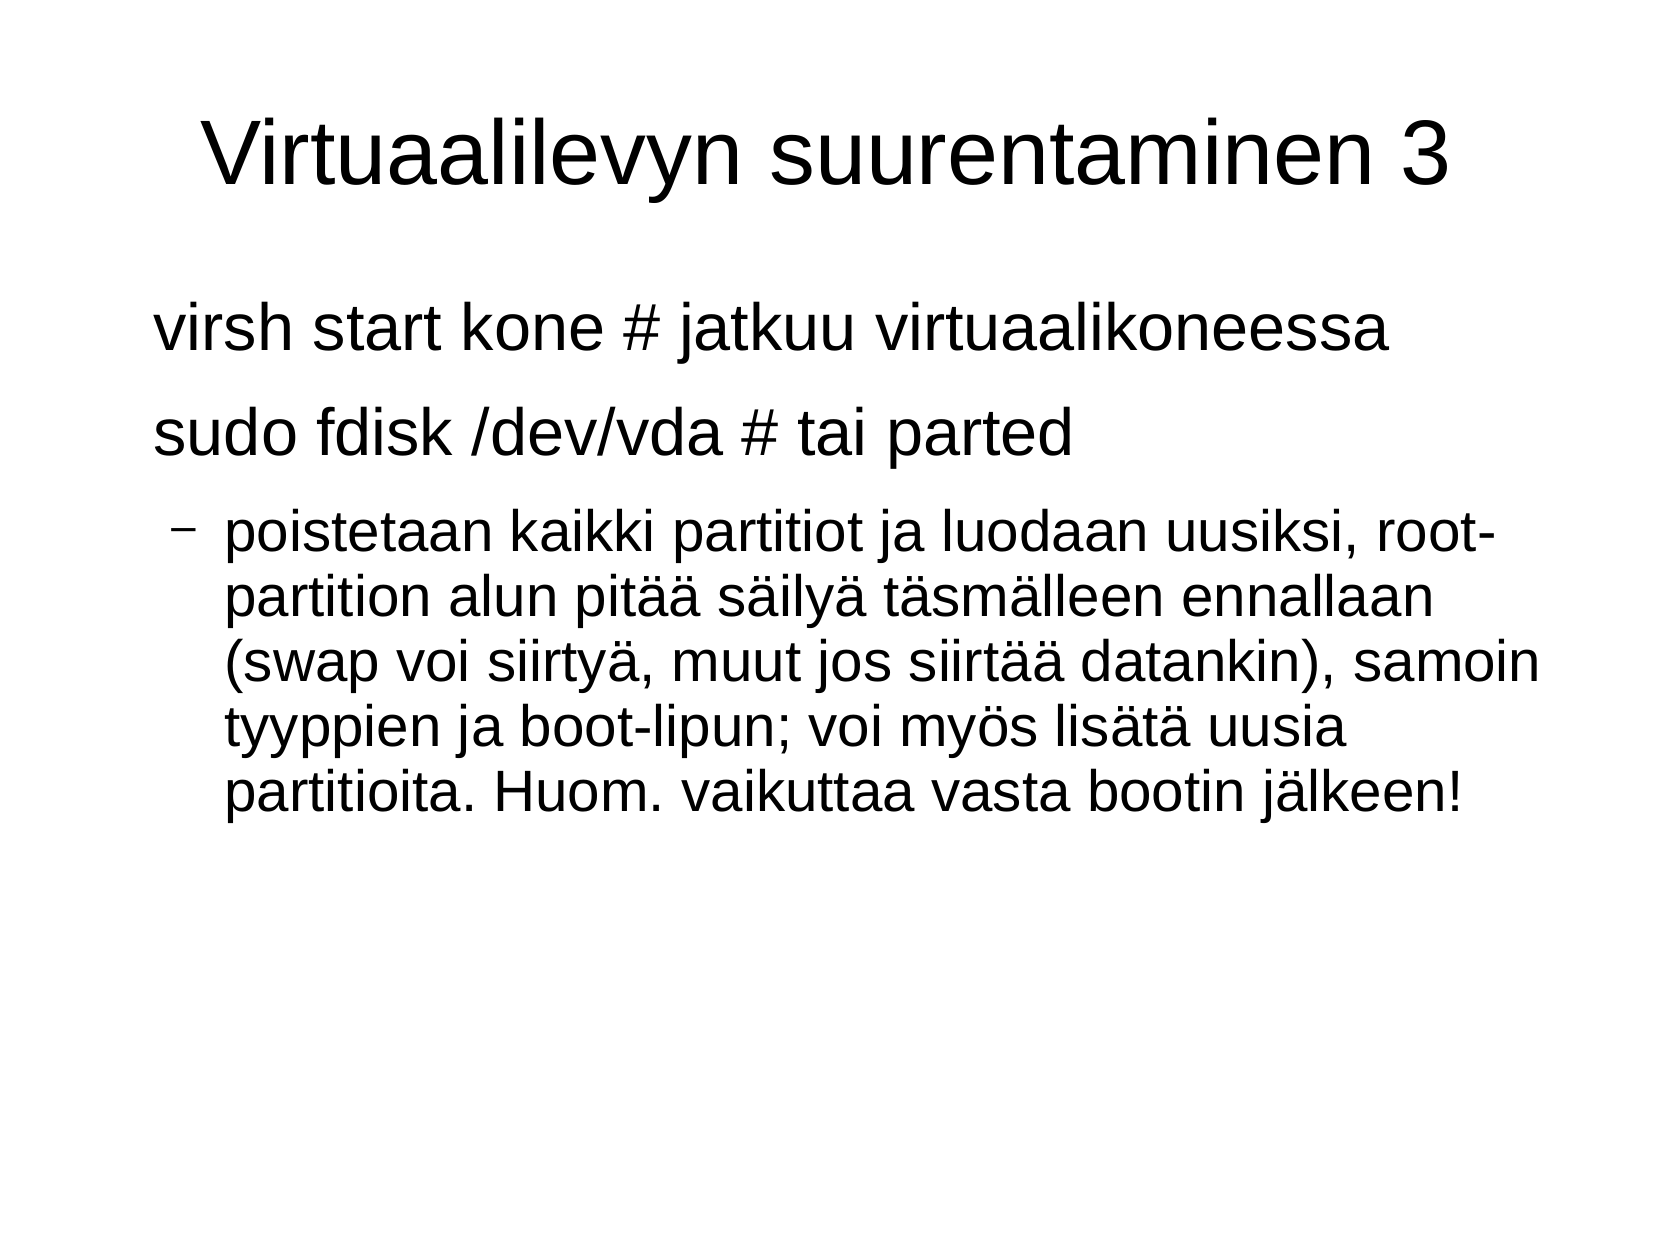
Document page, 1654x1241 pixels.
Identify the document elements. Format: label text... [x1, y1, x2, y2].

list virsh start kone # jatkuu virtuaalikoneessa sudo fdisk /dev/vda # tai parted poistetaan kaikki partitiot ja luodaan uusiksi, root-partition alun pitää säilyä täsmälleen ennallaan (swap voi siirtyä, muut jos siirtää datankin), samoin tyyppien ja boot-lipun; voi myös lisätä uusia partitioita. Huom. vaikuttaa vasta bootin jälkeen! [82, 290, 1571, 1010]
title Virtuaalilevyn suurentaminen 3 [82, 49, 1571, 257]
